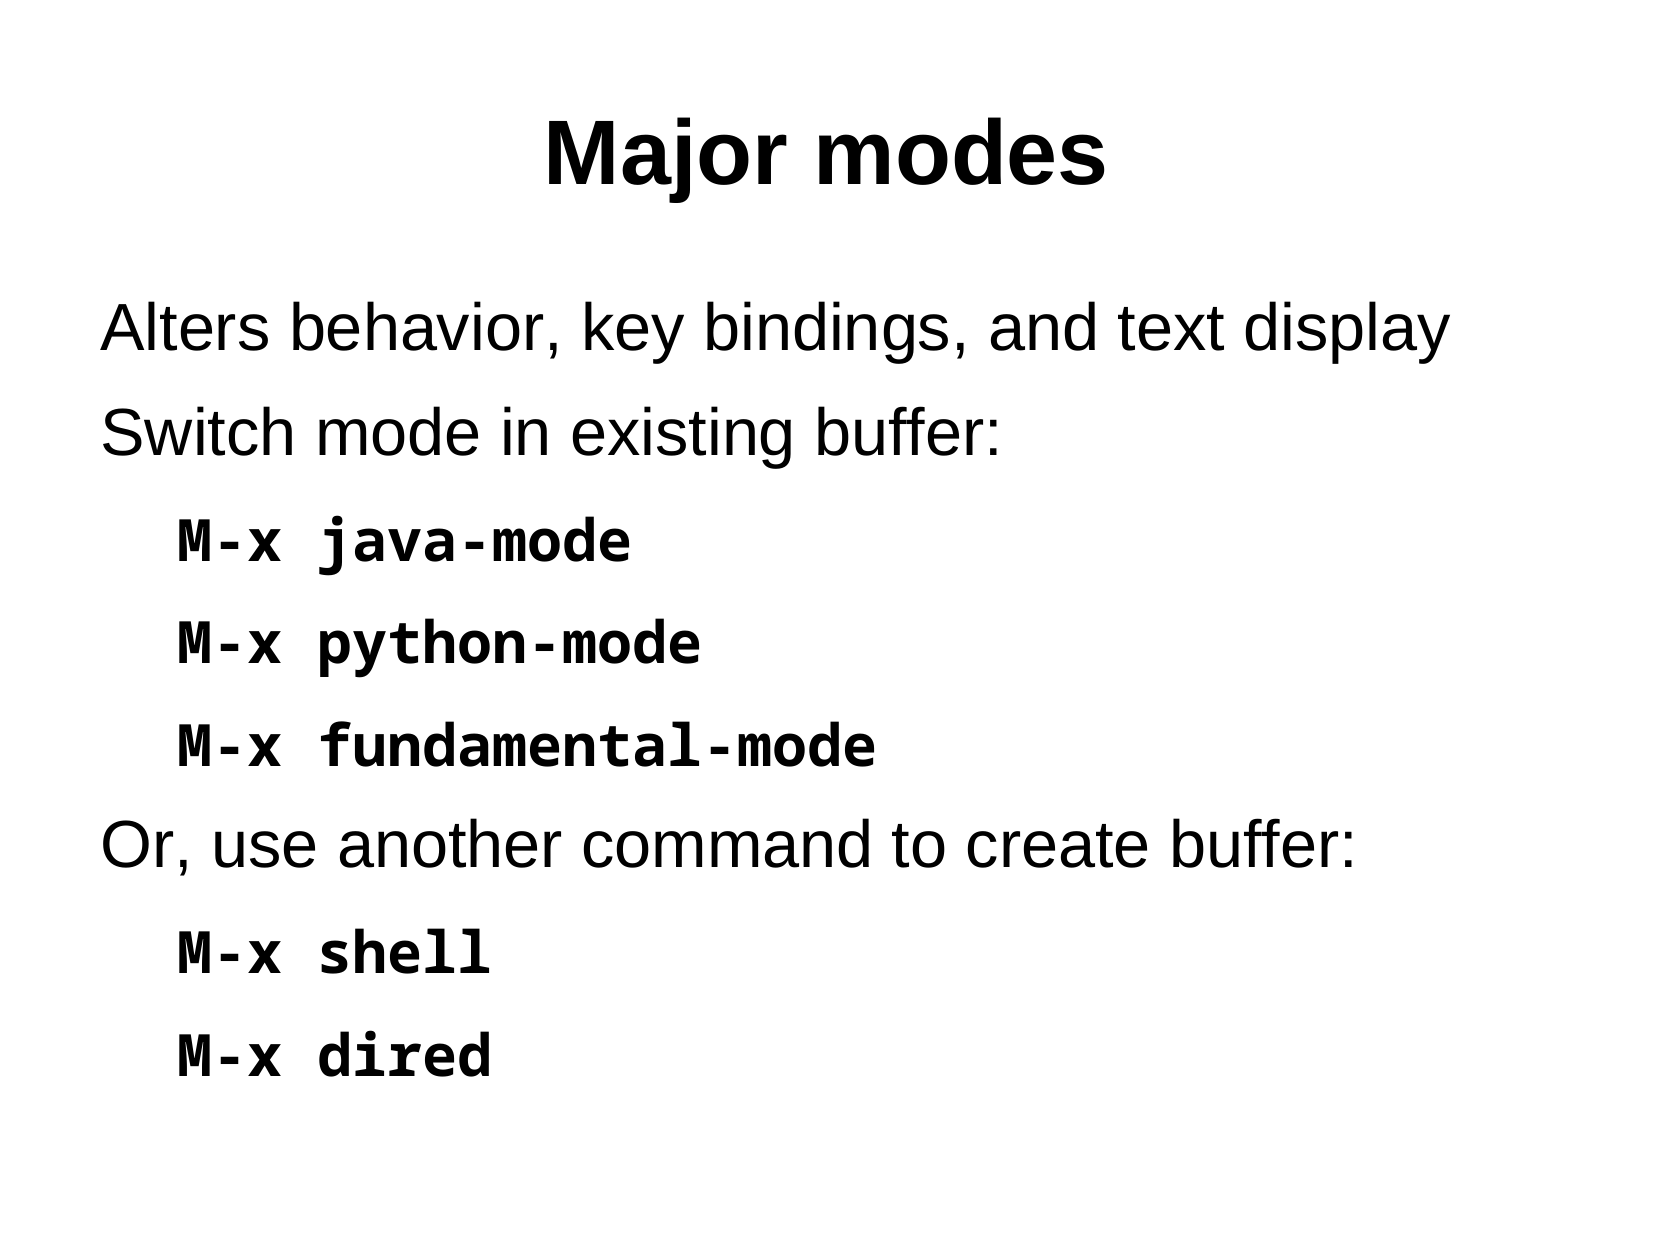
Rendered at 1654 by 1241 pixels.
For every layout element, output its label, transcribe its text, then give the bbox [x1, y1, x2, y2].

list Alters behavior, key bindings, and text display Switch mode in existing buffer: M-x java-mode M-x python-mode M-x fundamental-mode Or, use another command to create buffer: M-x shell M-x dired [82, 290, 1571, 1132]
title Major modes [82, 56, 1571, 250]
